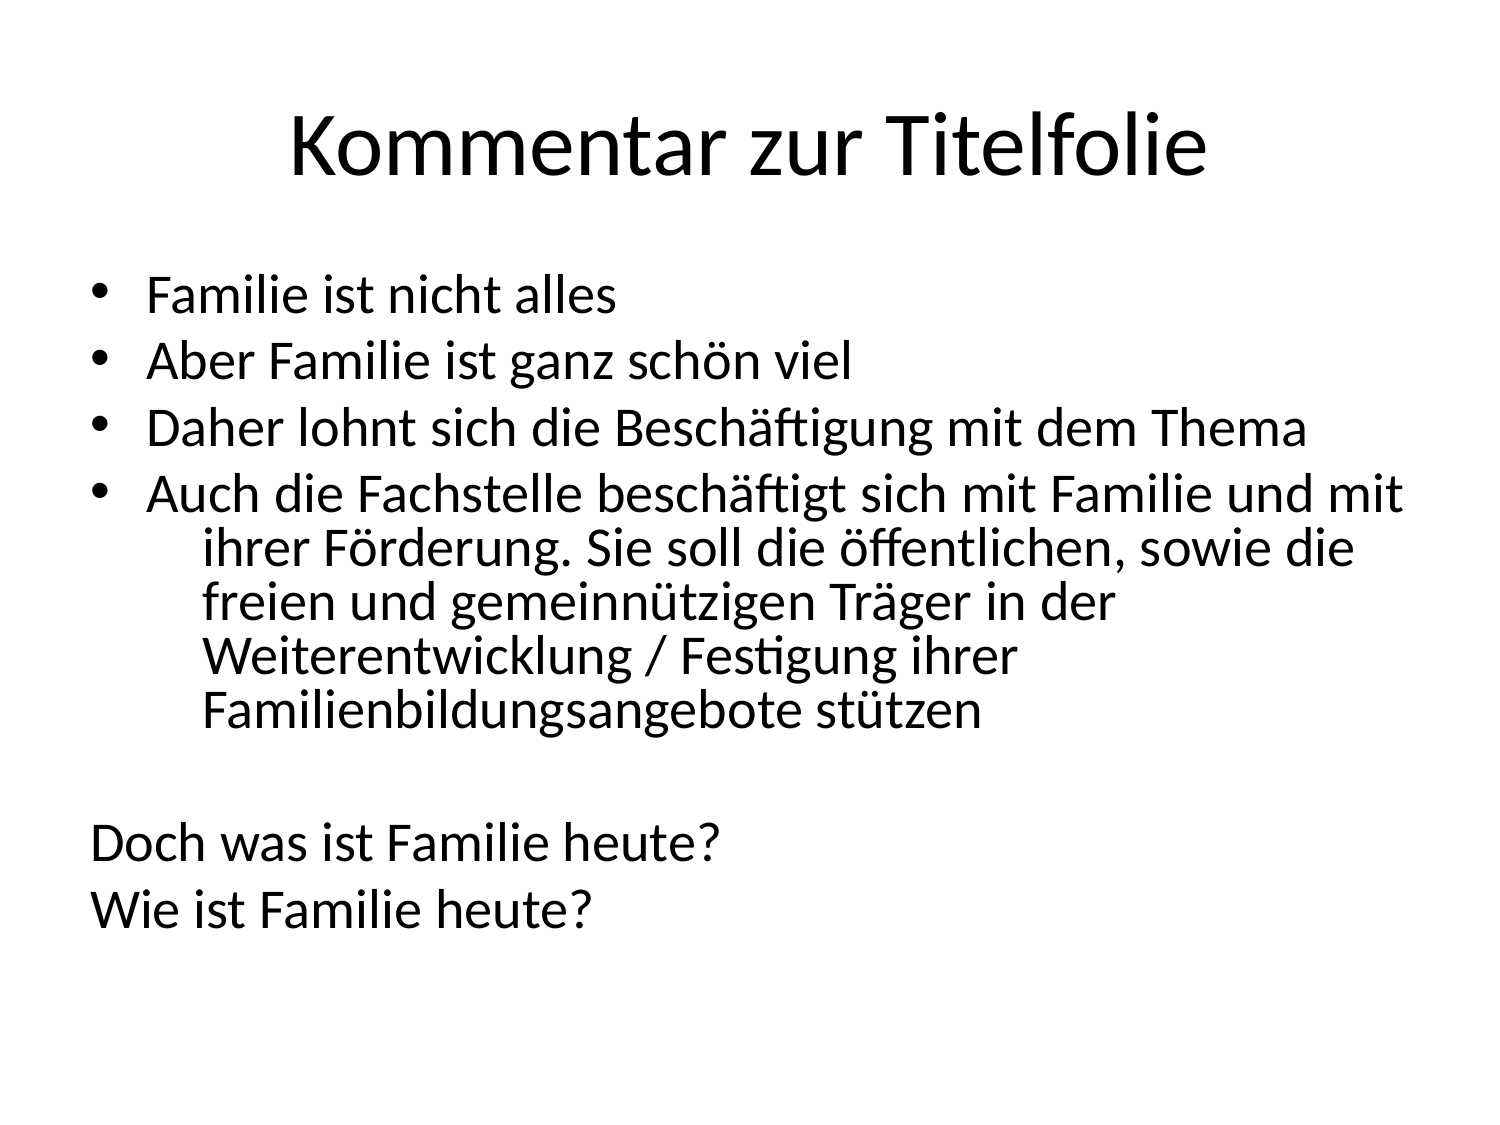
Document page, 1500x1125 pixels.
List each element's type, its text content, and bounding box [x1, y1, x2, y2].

title Kommentar zur Titelfolie [75, 45, 1426, 233]
list Familie ist nicht alles Aber Familie ist ganz schön viel Daher lohnt sich die Beschäftigung mit dem Thema Auch die Fachstelle beschäftigt sich mit Familie und mit ihrer Förderung. Sie soll die öffentlichen, sowie die freien und gemeinnützigen Träger in der Weiterentwicklung / Festigung ihrer Familienbildungsangebote stützen Doch was ist Familie heute? Wie ist Familie heute? [75, 262, 1426, 1005]
